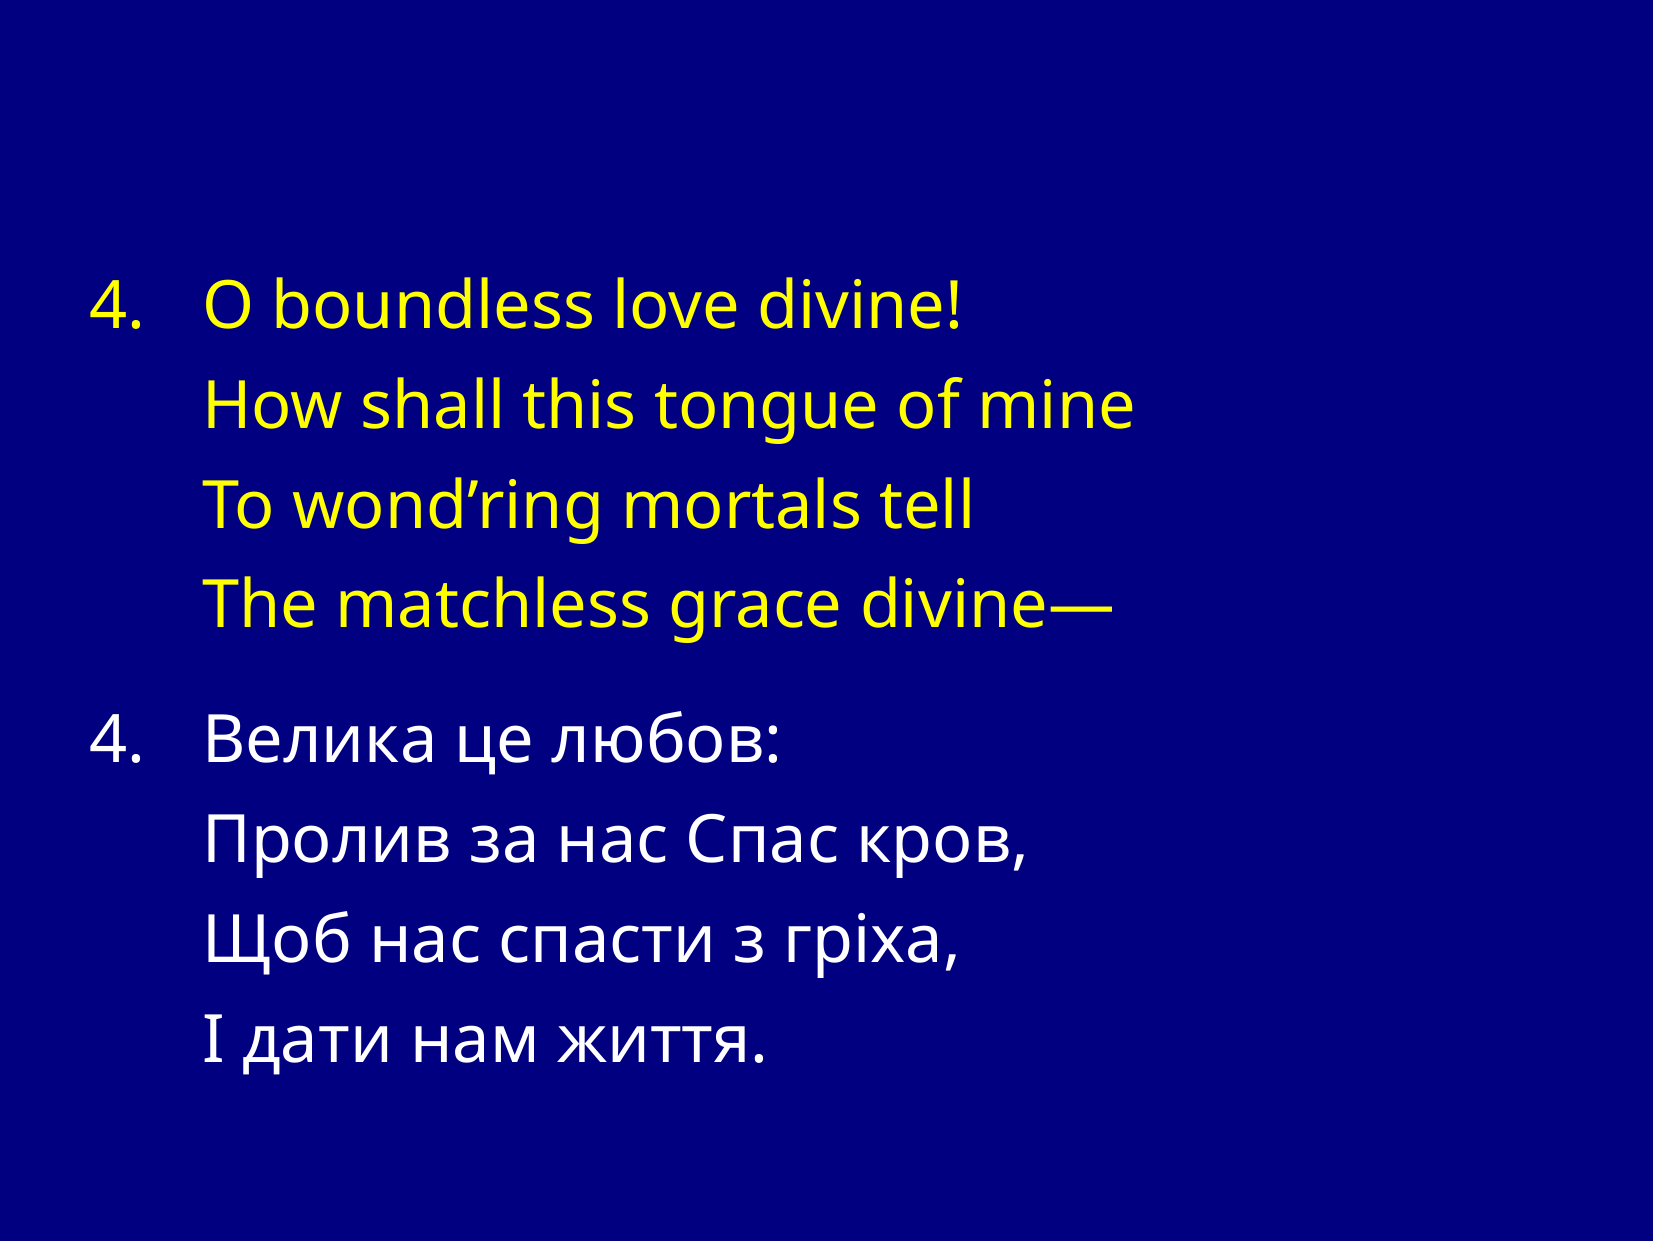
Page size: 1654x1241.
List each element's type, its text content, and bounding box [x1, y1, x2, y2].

text_box 4. Велика це любов: Пролив за нас Спас кров, Щоб нас спасти з гріха, І дати нам життя. [75, 675, 1576, 1163]
text_box 4. O boundless love divine! How shall this tongue of mine To wond’ring mortals tell The matchless grace divine— [75, 150, 1576, 638]
